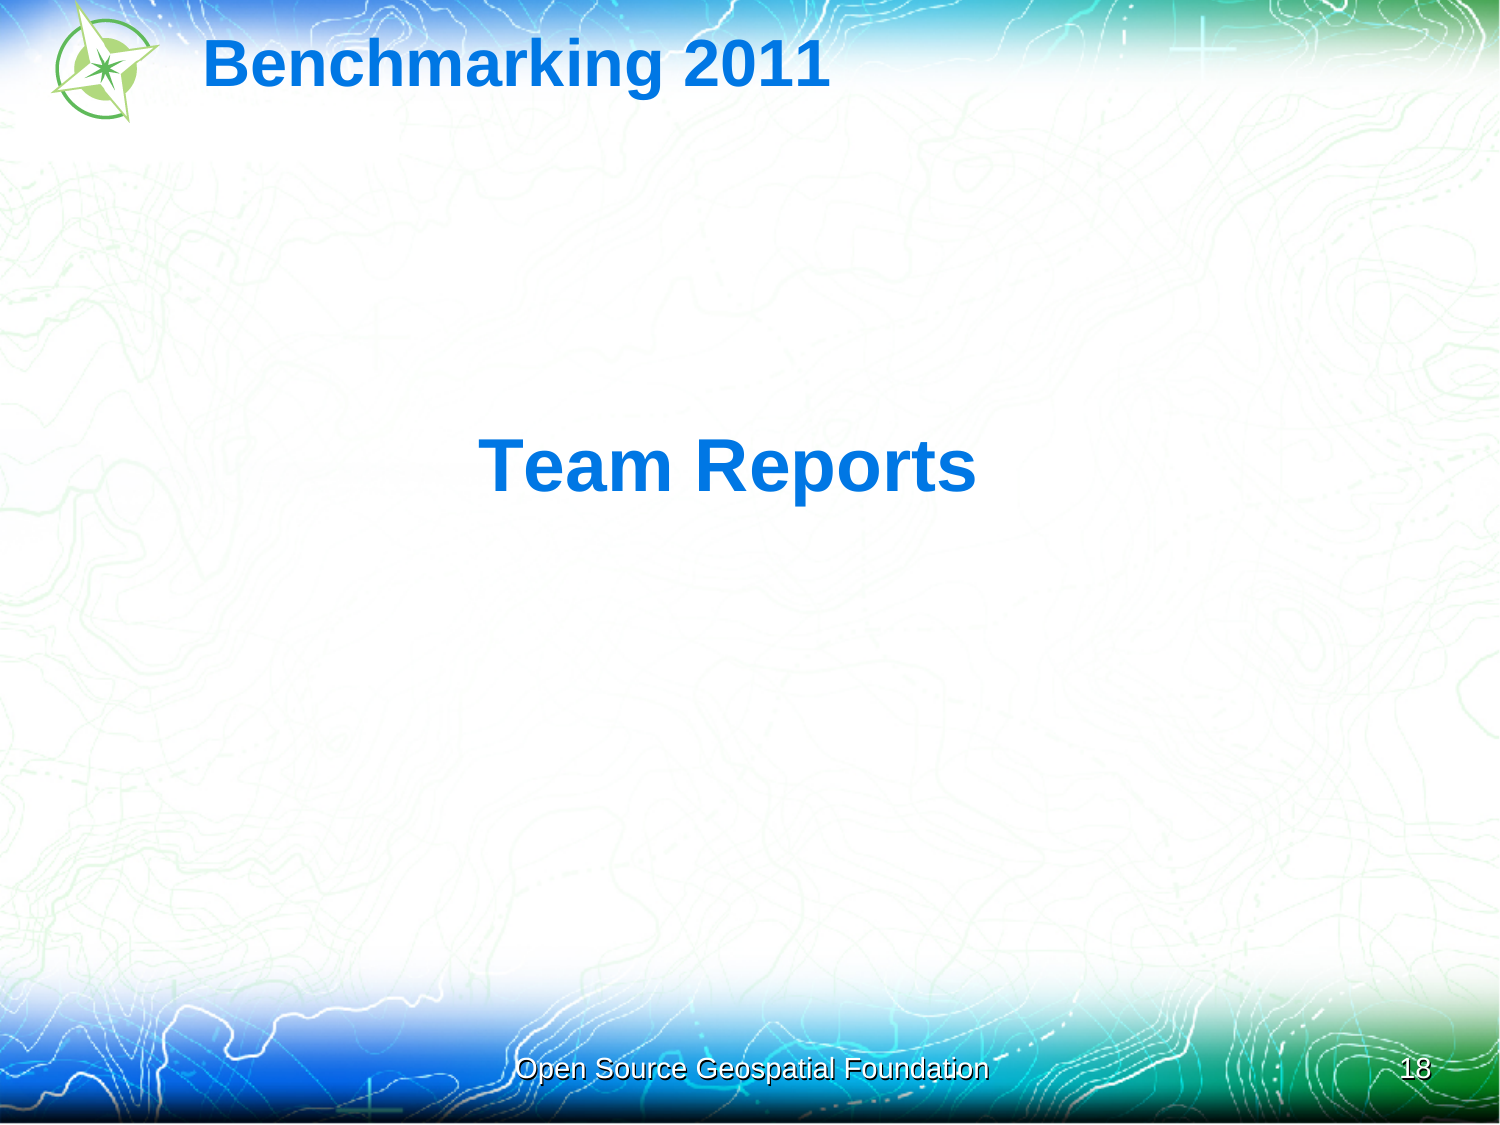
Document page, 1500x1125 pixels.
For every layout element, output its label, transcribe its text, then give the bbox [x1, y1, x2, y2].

text_box <number> [1134, 1045, 1447, 1112]
text_box Open Source Geospatial Foundation [383, 1045, 1122, 1112]
picture [0, 0, 1500, 1125]
title Team Reports [463, 412, 1013, 517]
title Benchmarking 2011 [187, 11, 1487, 113]
